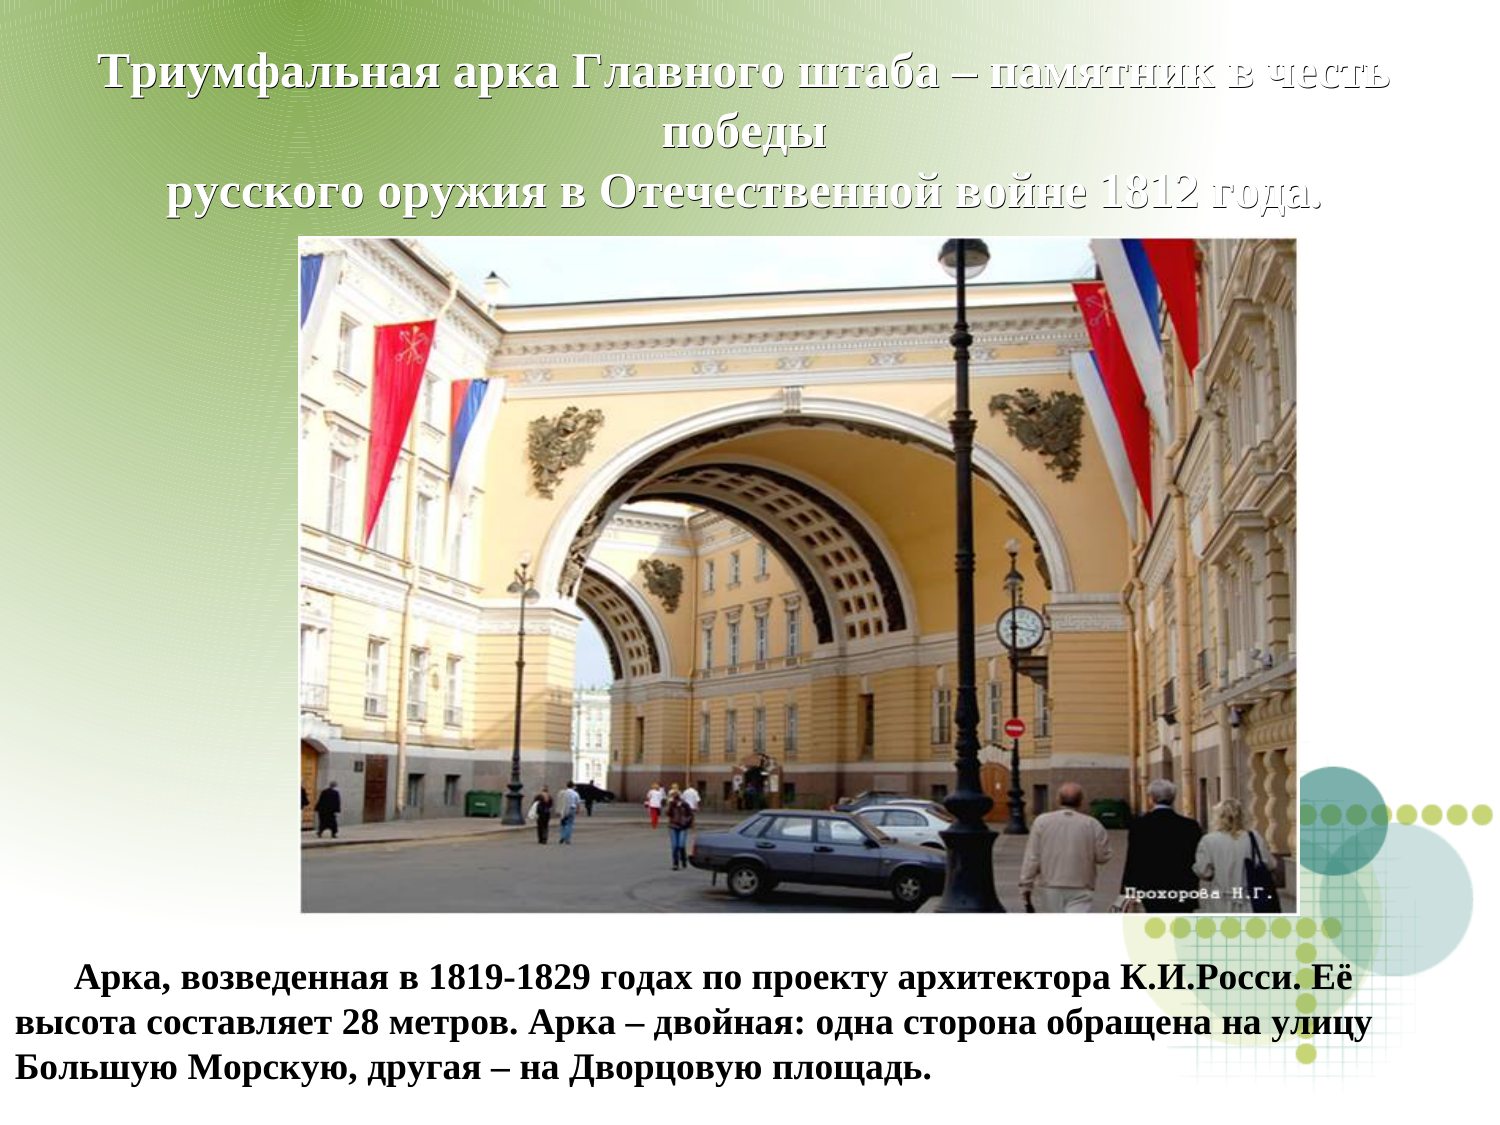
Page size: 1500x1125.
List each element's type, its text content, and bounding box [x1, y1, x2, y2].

list Арка, возведенная в 1819-1829 годах по проекту архитектора К.И.Росси. Её высота составляет 28 метров. Арка – двойная: одна сторона обращена на улицу Большую Морскую, другая – на Дворцовую площадь. [0, 944, 1448, 1087]
title Триумфальная арка Главного штаба – памятник в честь победы русского оружия в Отечественной войне 1812 года. [11, 30, 1477, 148]
picture [298, 236, 1500, 1098]
